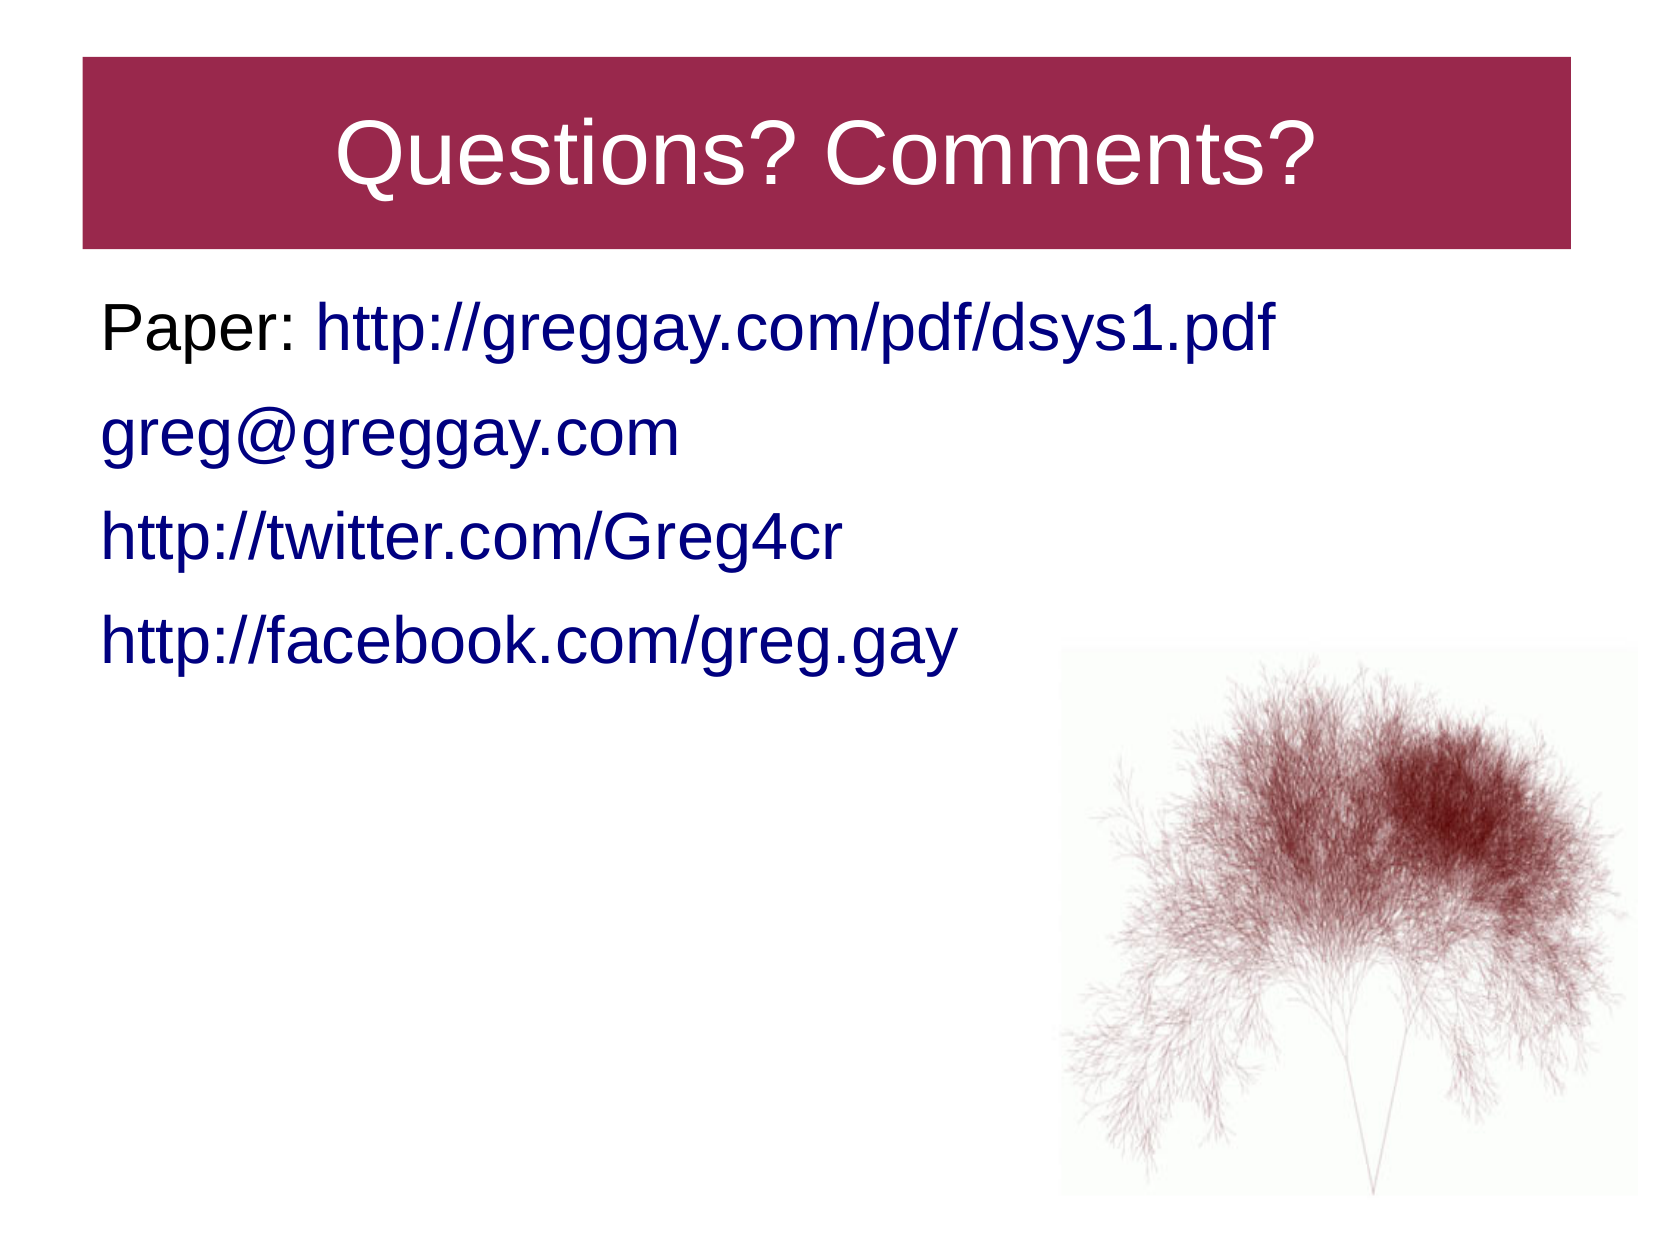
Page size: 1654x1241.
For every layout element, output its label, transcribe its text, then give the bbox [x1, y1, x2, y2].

title Questions? Comments? [82, 56, 1571, 250]
picture [1050, 637, 1638, 1219]
list Paper: http://greggay.com/pdf/dsys1.pdf greg@greggay.com http://twitter.com/Greg4cr http://facebook.com/greg.gay [82, 290, 1571, 1094]
